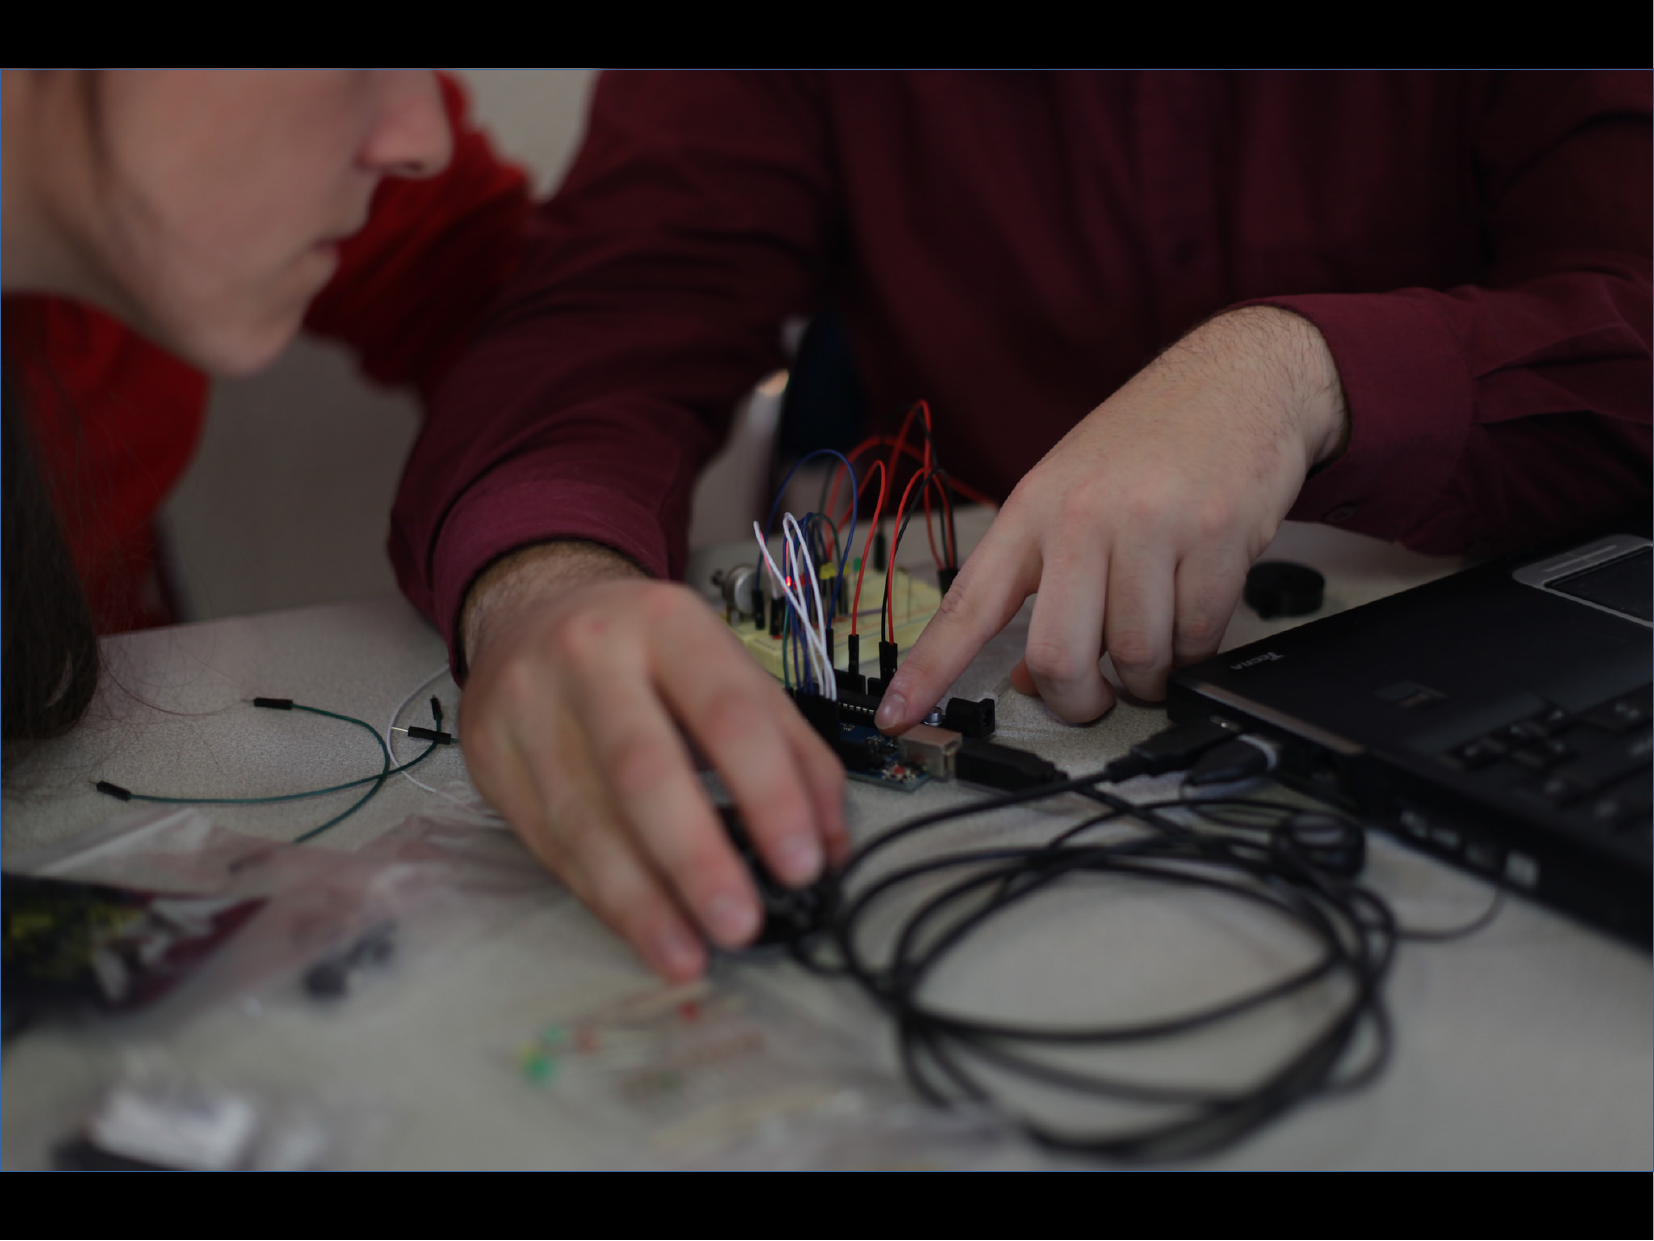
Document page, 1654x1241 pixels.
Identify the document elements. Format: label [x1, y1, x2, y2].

picture [0, 68, 1654, 1172]
